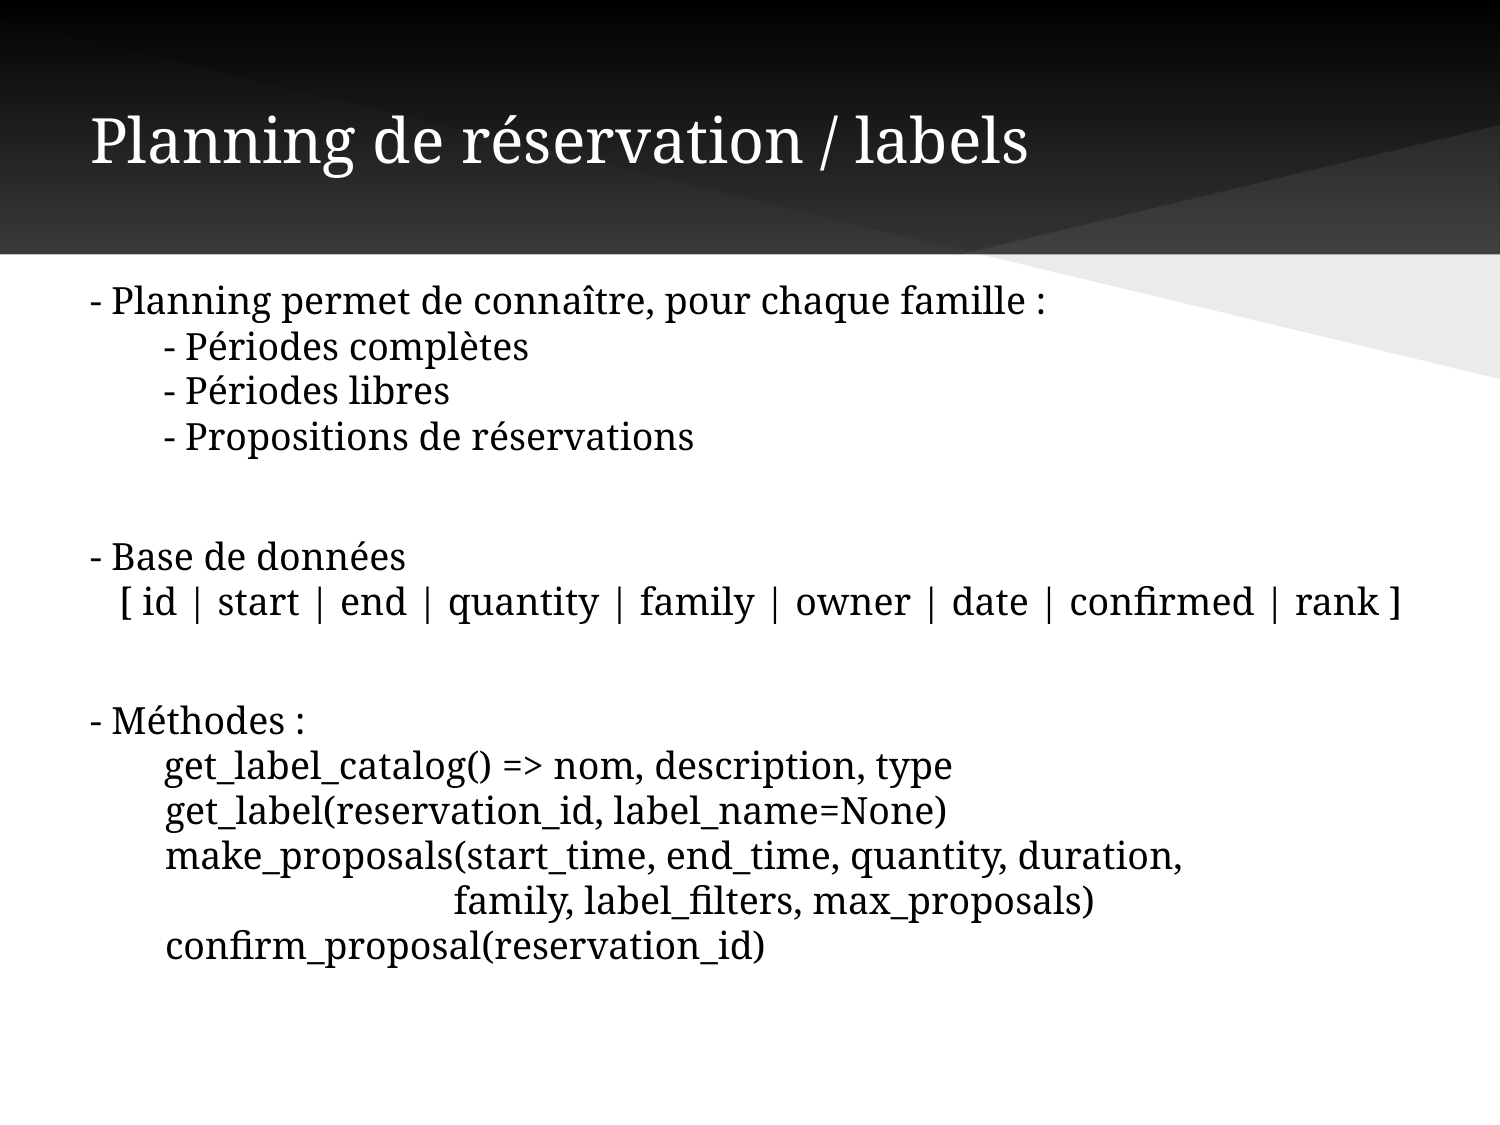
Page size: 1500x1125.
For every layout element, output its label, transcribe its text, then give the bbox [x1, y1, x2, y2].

title Planning de réservation / labels [75, 45, 1425, 233]
list - Planning permet de connaître, pour chaque famille : - Périodes complètes - Périodes libres - Propositions de réservations - Base de données [ id | start | end | quantity | family | owner | date | confirmed | rank ] - Méthodes : get_label_catalog() => nom, description, type get_label(reservation_id, label_name=None) make_proposals(start_time, end_time, quantity, duration, family, label_filters, max_proposals) confirm_proposal(reservation_id) [75, 262, 1425, 1078]
